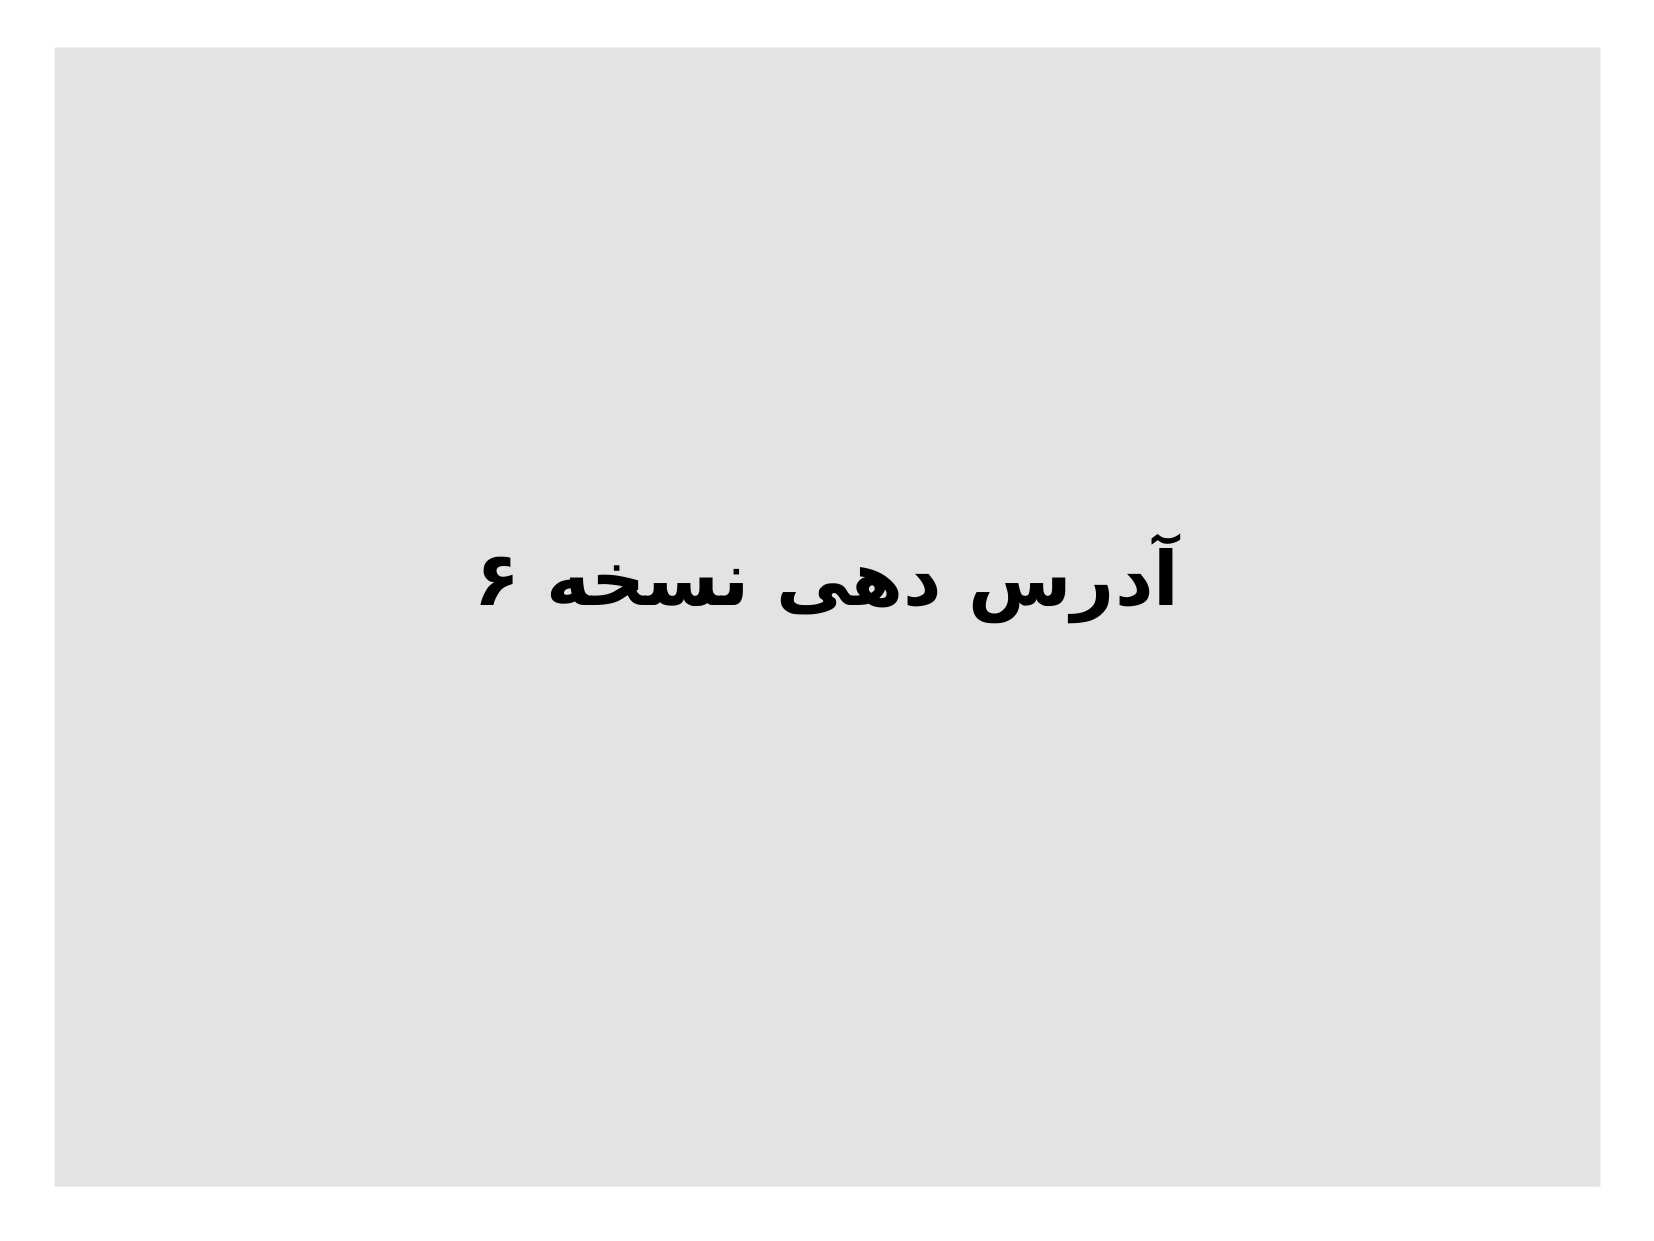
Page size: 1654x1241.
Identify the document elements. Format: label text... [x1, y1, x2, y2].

subtitle آدرس دهی نسخه ۶ [82, 49, 1571, 1109]
picture [0, 0, 1654, 1241]
